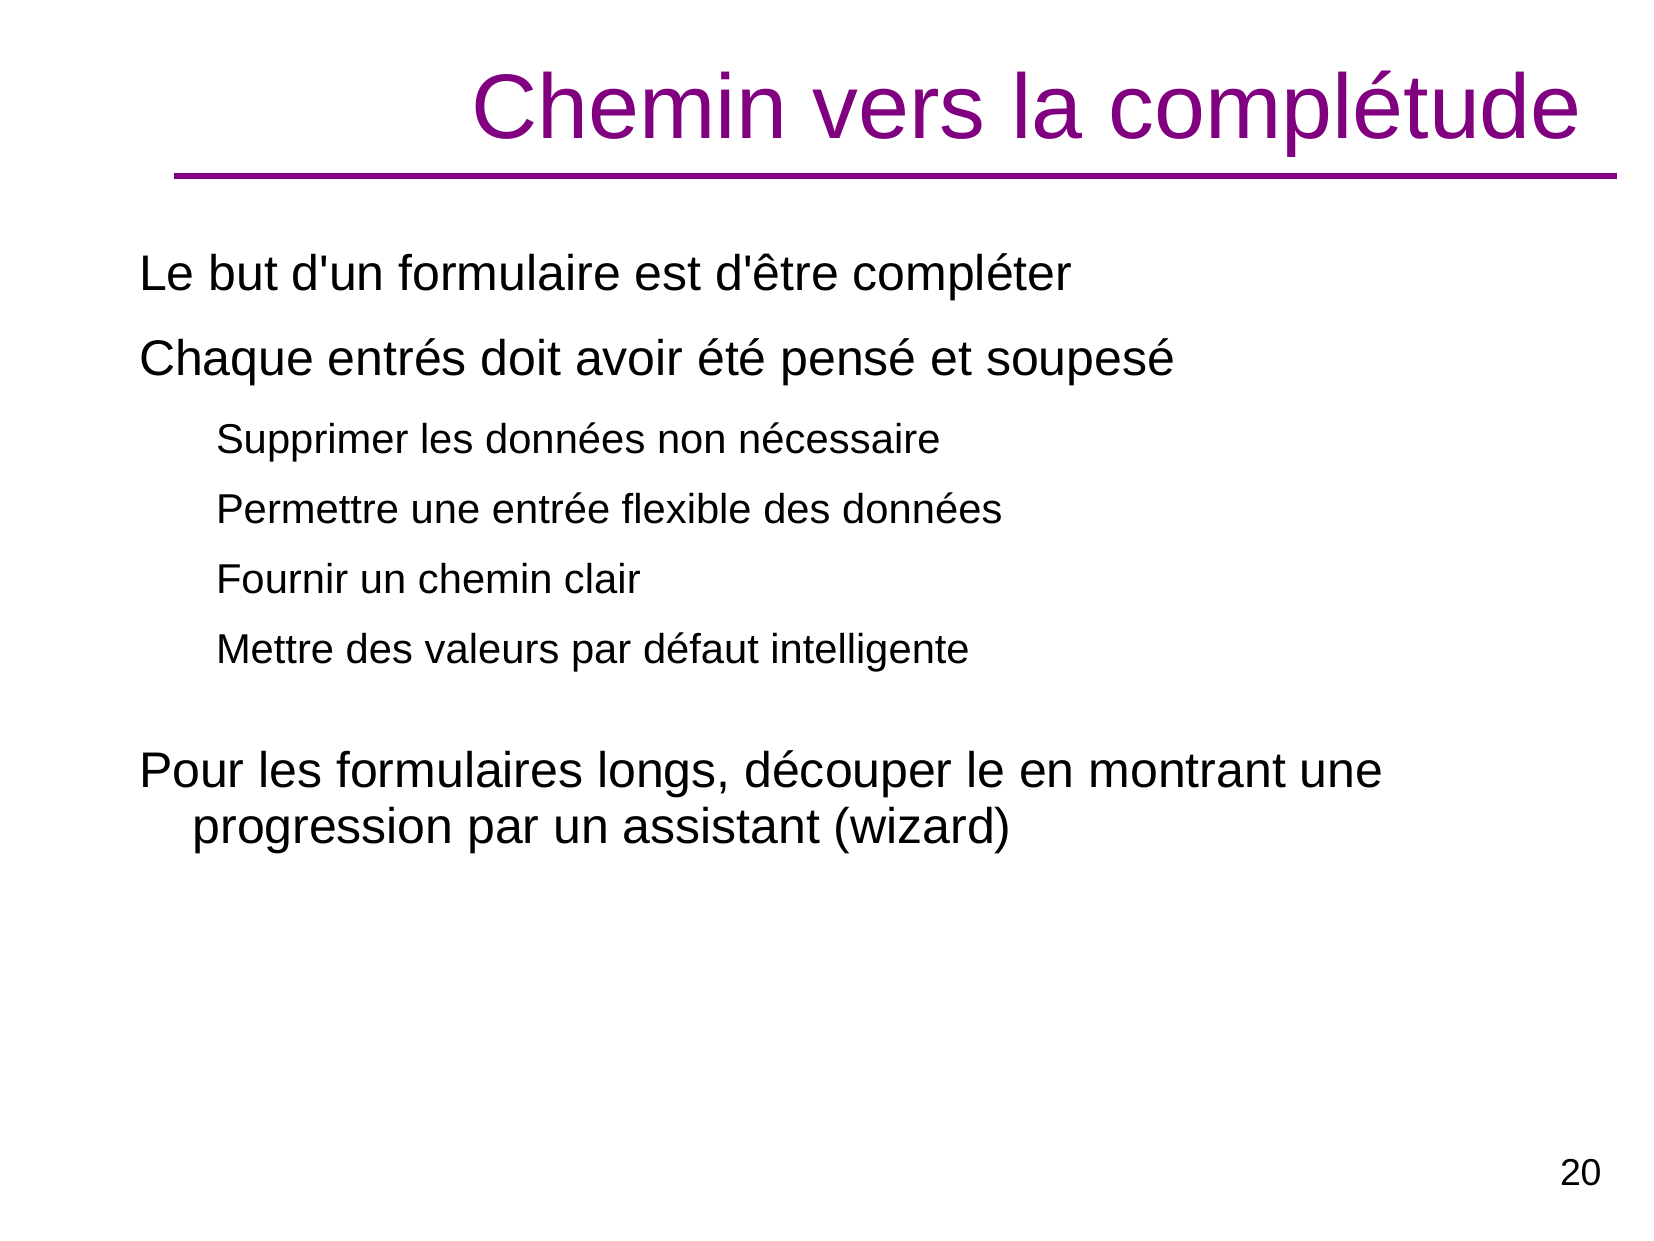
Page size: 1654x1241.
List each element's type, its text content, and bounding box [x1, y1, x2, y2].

list Le but d'un formulaire est d'être compléter Chaque entrés doit avoir été pensé et soupesé Supprimer les données non nécessaire Permettre une entrée flexible des données Fournir un chemin clair Mettre des valeurs par défaut intelligente Pour les formulaires longs, découper le en montrant une progression par un assistant (wizard) [121, 244, 1534, 1162]
title Chemin vers la complétude [84, 39, 1584, 176]
